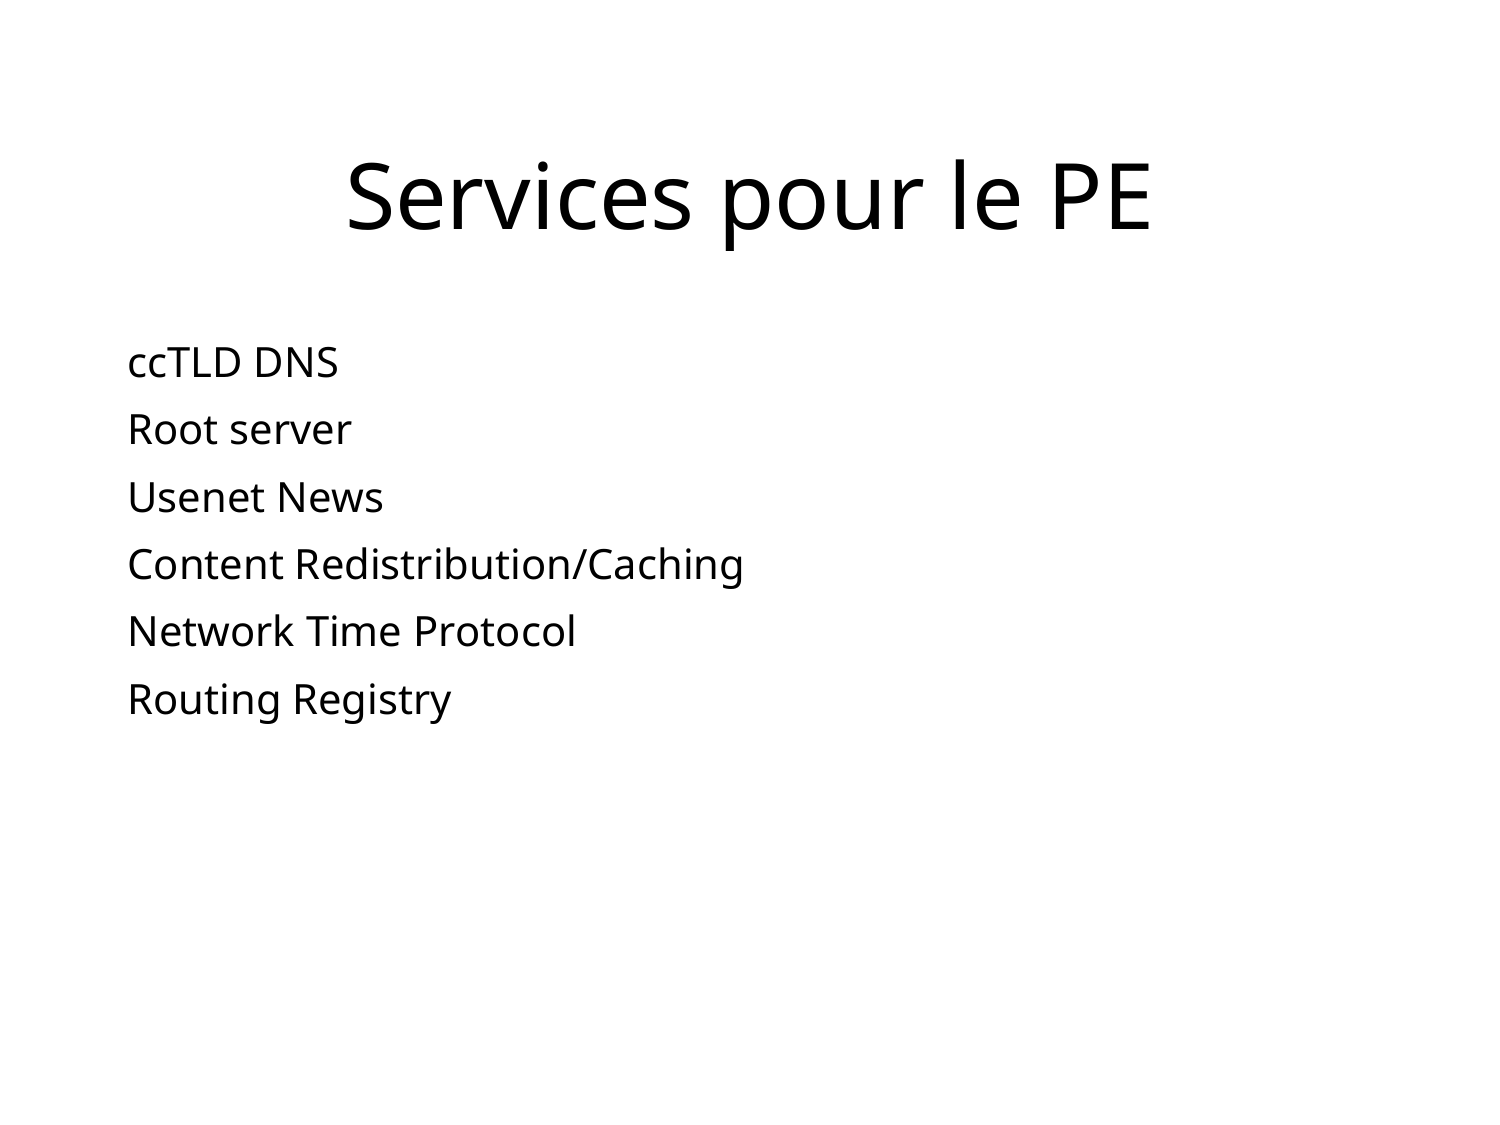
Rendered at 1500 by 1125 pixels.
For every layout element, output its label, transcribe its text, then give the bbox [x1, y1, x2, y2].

list ccTLD DNS Root server Usenet News Content Redistribution/Caching Network Time Protocol Routing Registry [112, 324, 1388, 1001]
title Services pour le PE [112, 99, 1388, 288]
